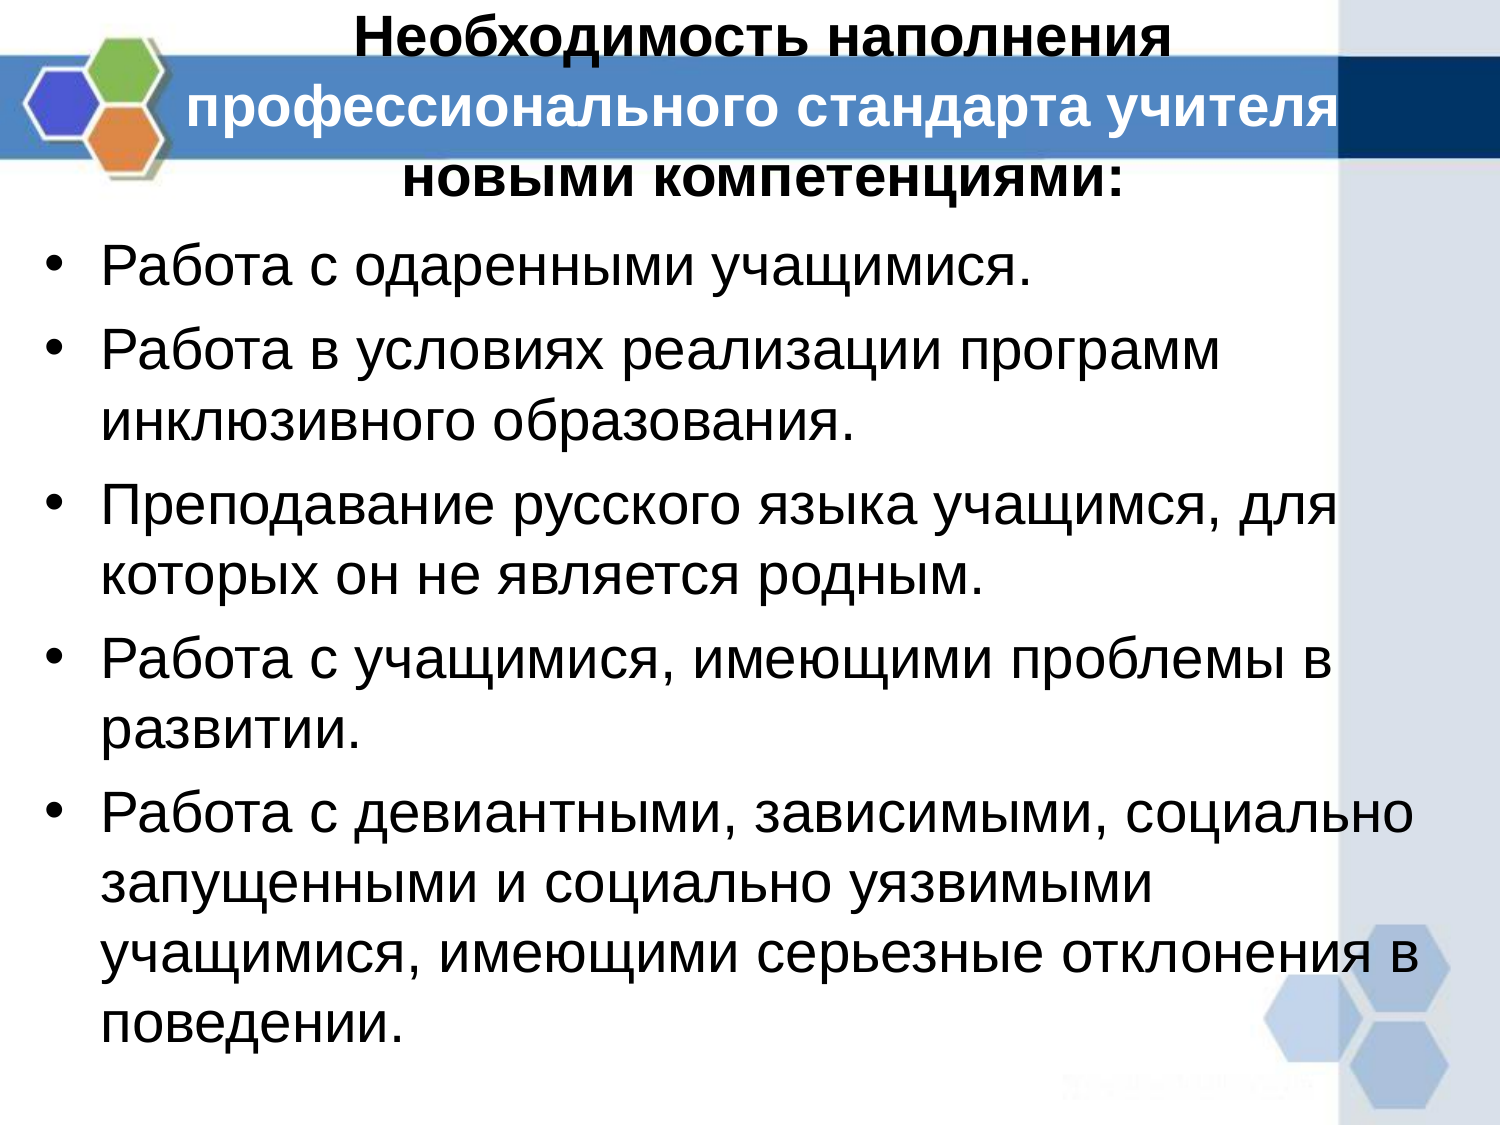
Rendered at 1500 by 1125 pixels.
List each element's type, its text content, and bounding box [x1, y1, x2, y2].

list Работа с одаренными учащимися. Работа в условиях реализации программ инклюзивного образования. Преподавание русского языка учащимся, для которых он не является родным. Работа с учащимися, имеющими проблемы в развитии. Работа с девиантными, зависимыми, социально запущенными и социально уязвимыми учащимися, имеющими серьезные отклонения в поведении. [29, 219, 1471, 1083]
title Необходимость наполнения профессионального стандарта учителя новыми компетенциями: [88, 0, 1439, 207]
picture [0, 0, 1500, 1125]
